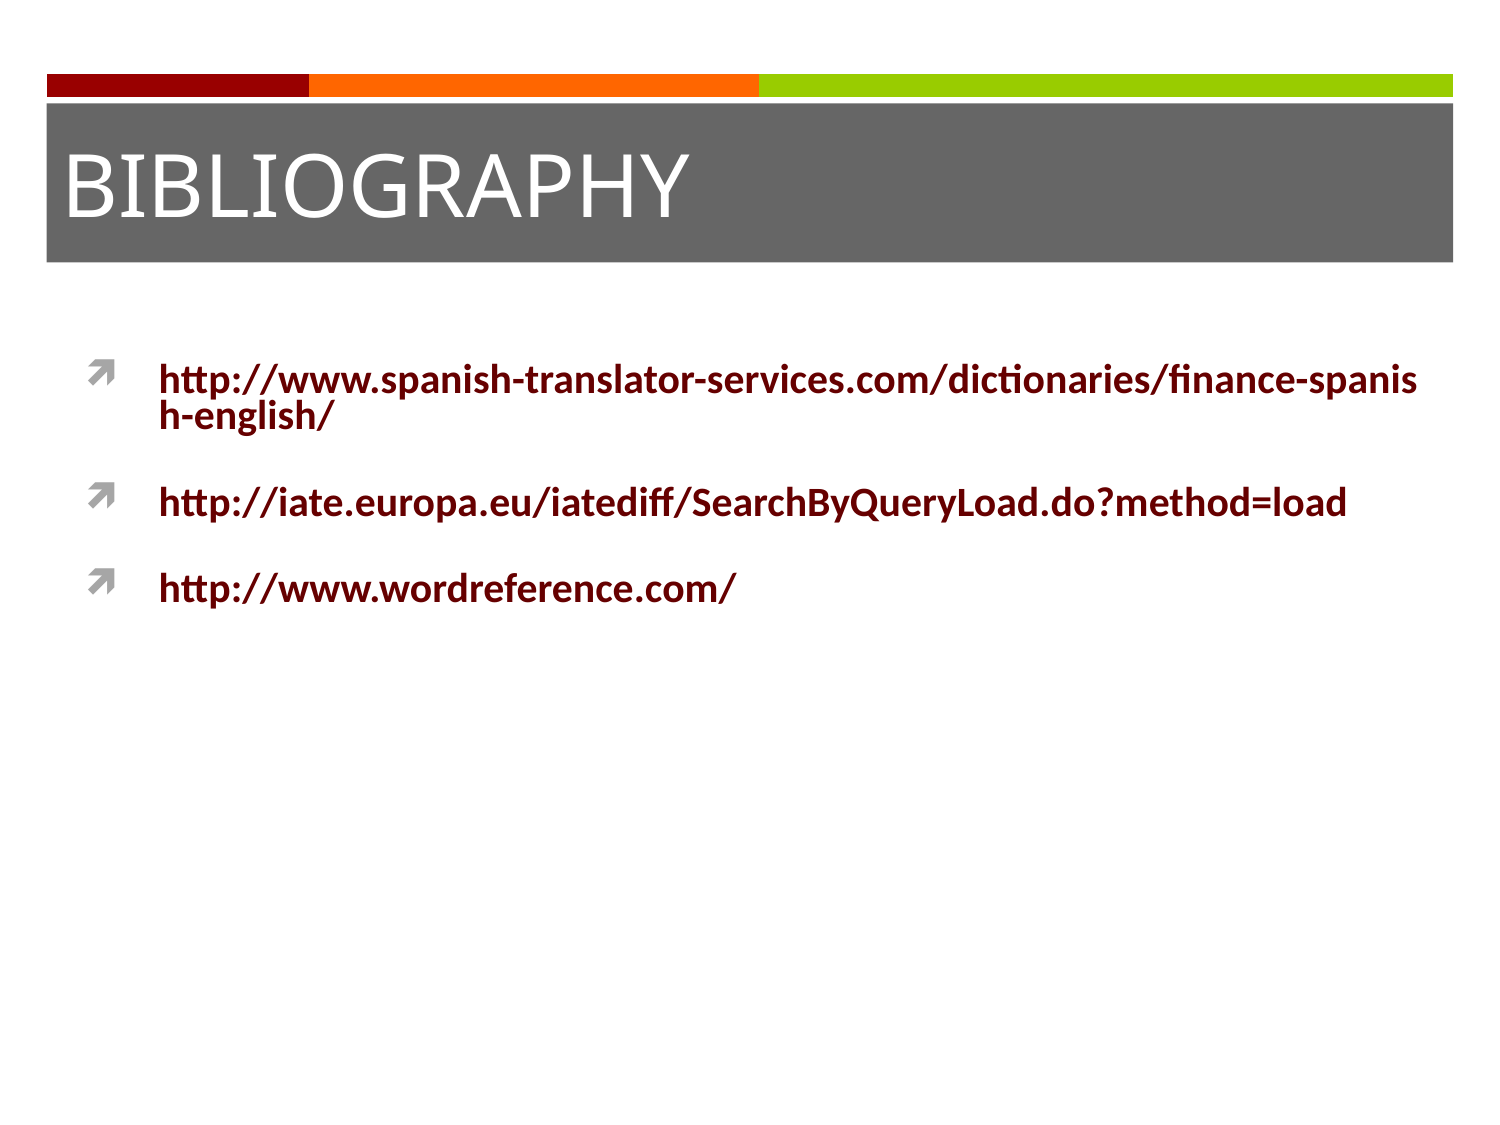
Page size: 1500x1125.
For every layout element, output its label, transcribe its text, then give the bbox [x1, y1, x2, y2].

text_box BIBLIOGRAPHY [46, 103, 1454, 263]
text_box http://www.spanish-translator-services.com/dictionaries/finance-spanish-english/ http://iate.europa.eu/iatediff/SearchByQueryLoad.do?method=load http://www.wordreference.com/ [70, 350, 1454, 1125]
